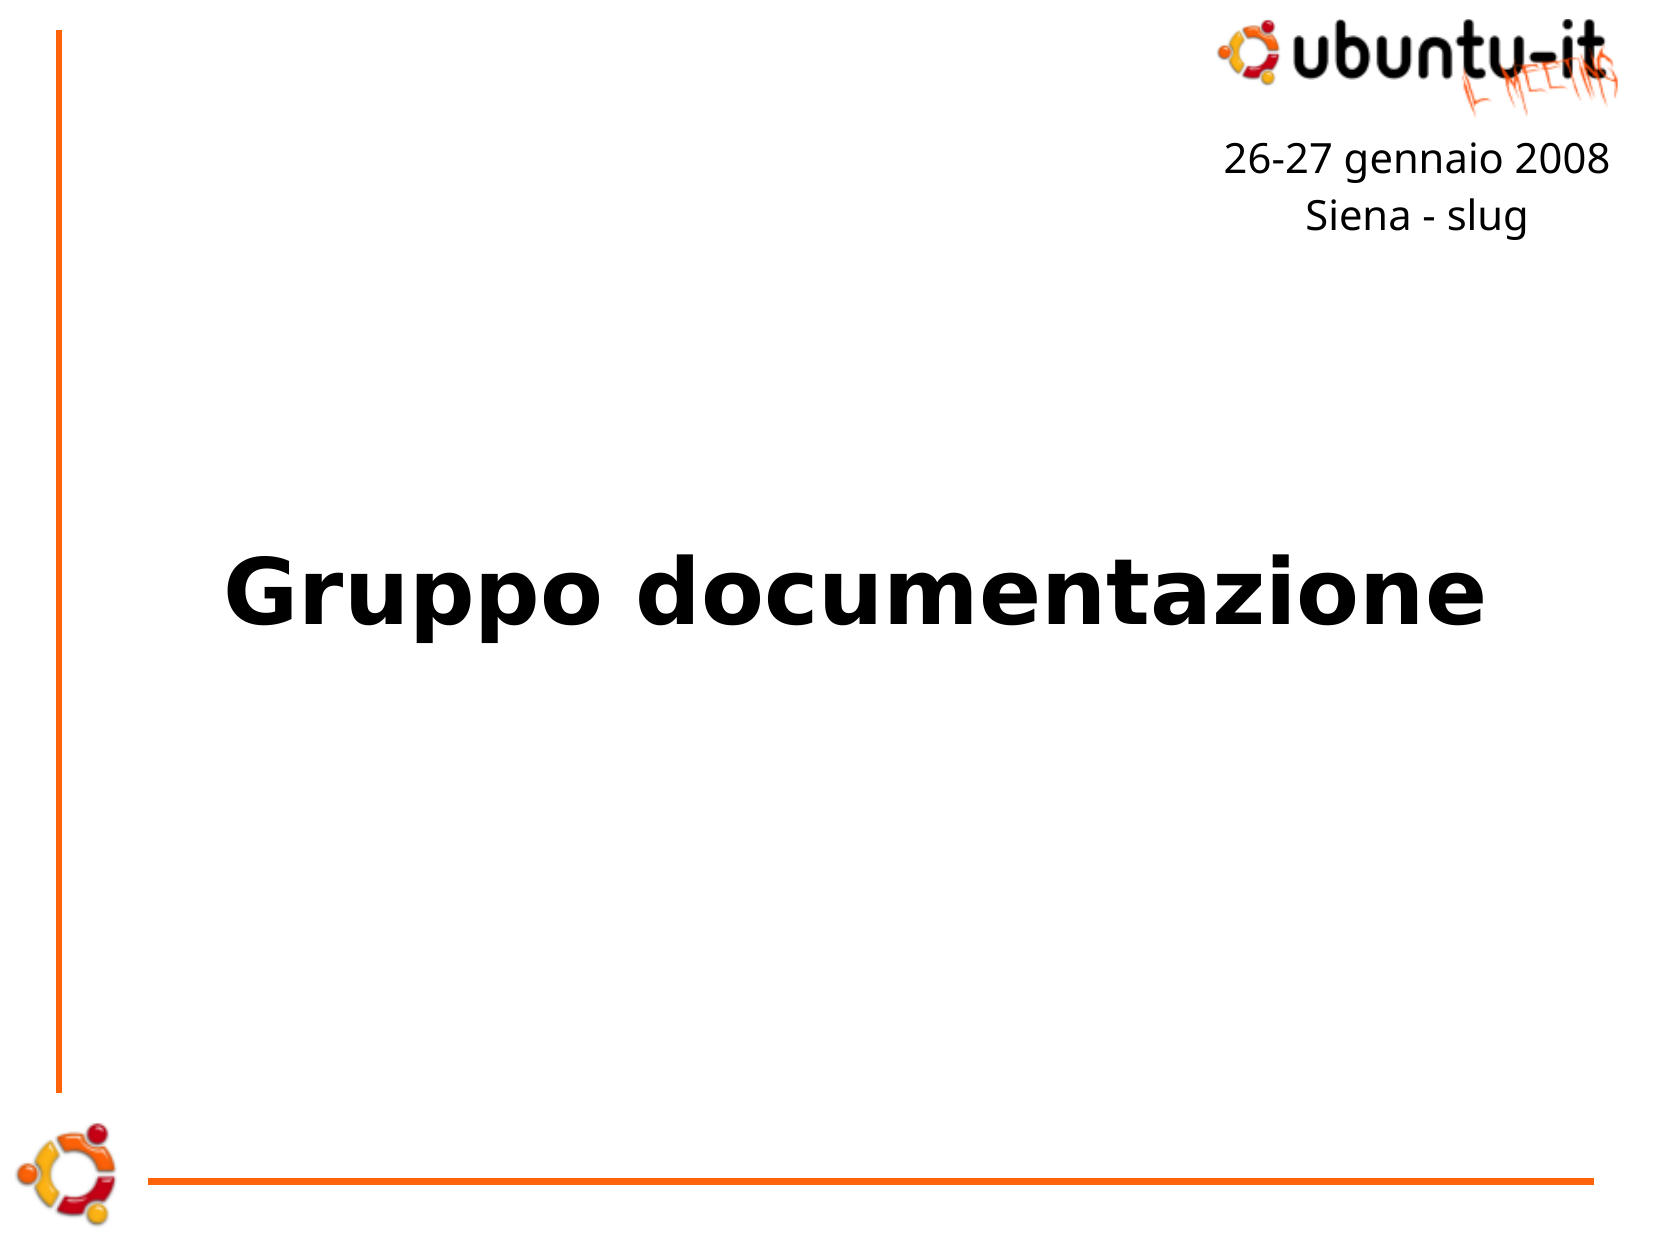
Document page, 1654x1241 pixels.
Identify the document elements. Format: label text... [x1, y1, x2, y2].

picture [1210, 19, 1628, 119]
picture [14, 1122, 119, 1229]
list Gruppo documentazione [118, 265, 1595, 1152]
